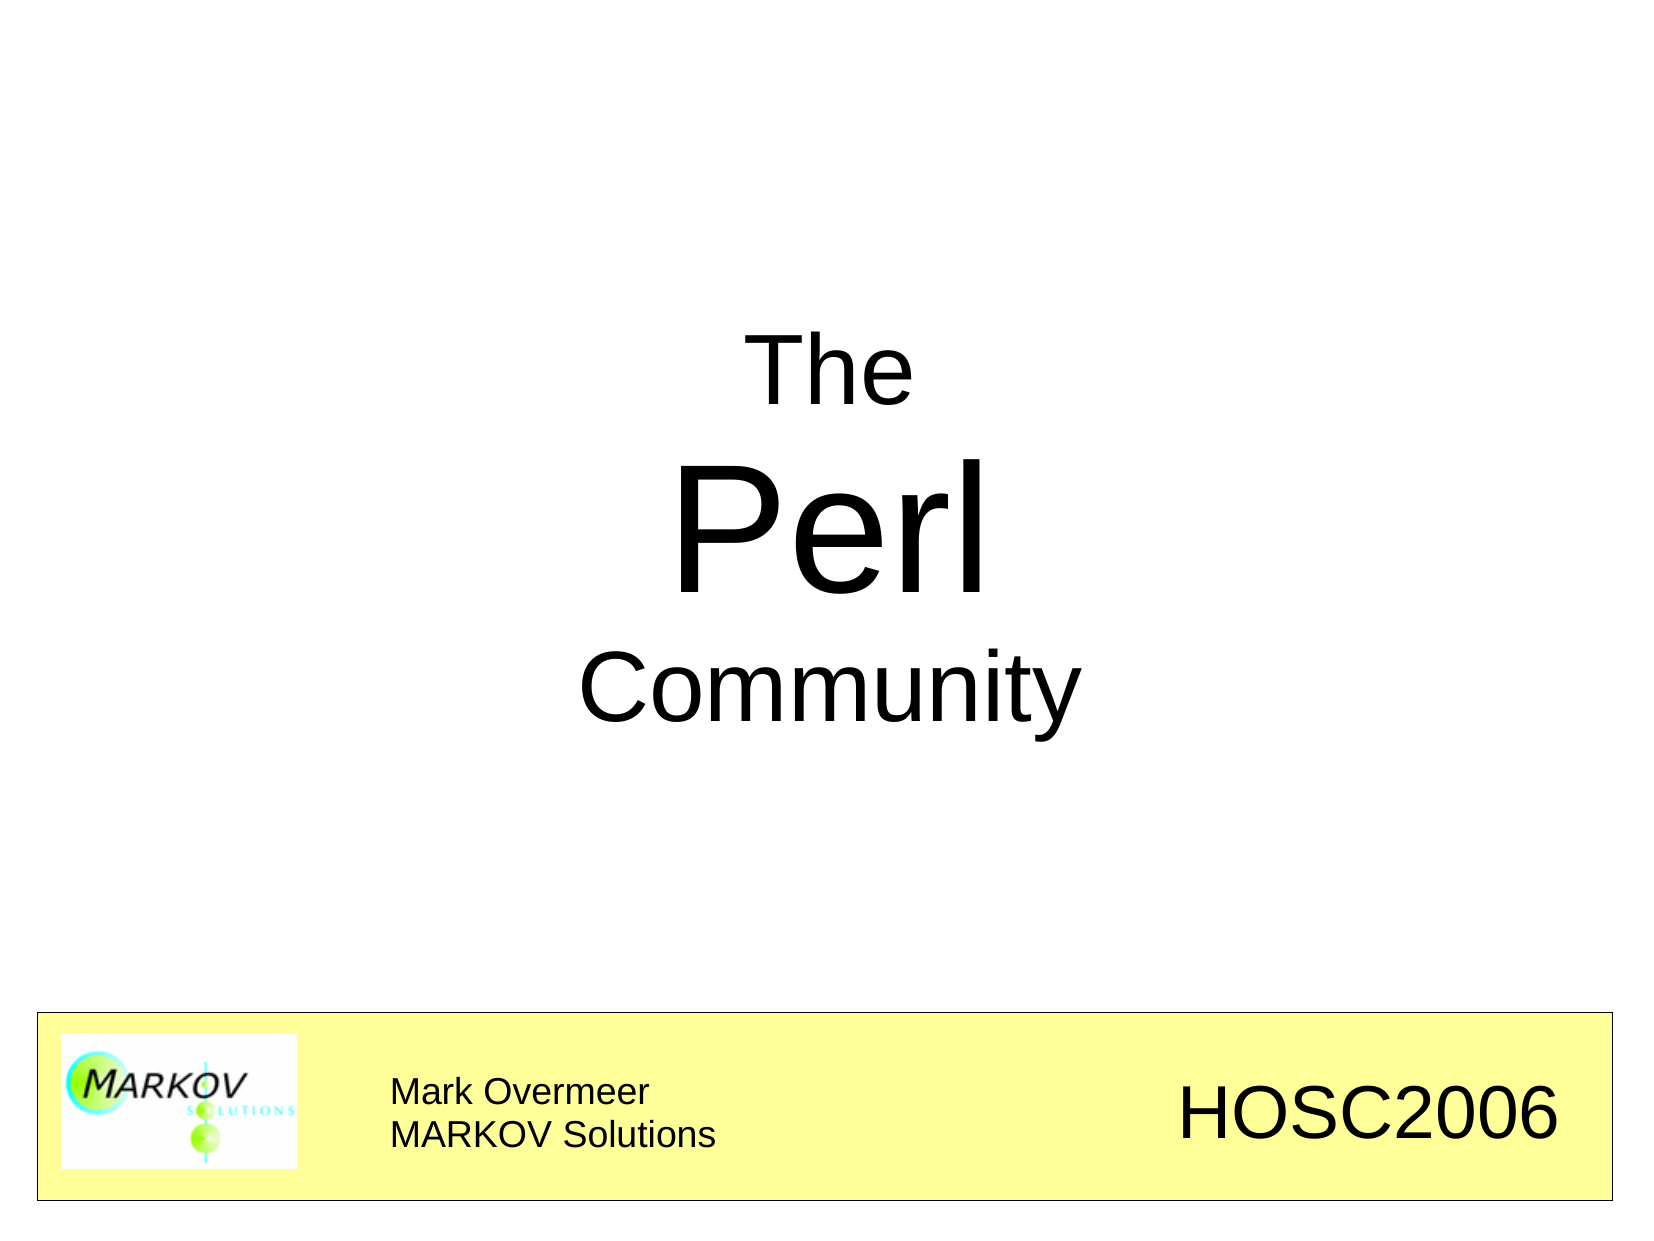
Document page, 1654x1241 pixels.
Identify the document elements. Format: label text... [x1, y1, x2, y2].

text_box The Perl Community [562, 306, 1098, 751]
text_box [37, 1012, 1613, 1201]
text_box HOSC2006 [1162, 1063, 1576, 1163]
picture [61, 1034, 297, 1170]
text_box Mark Overmeer MARKOV Solutions [375, 1063, 731, 1163]
